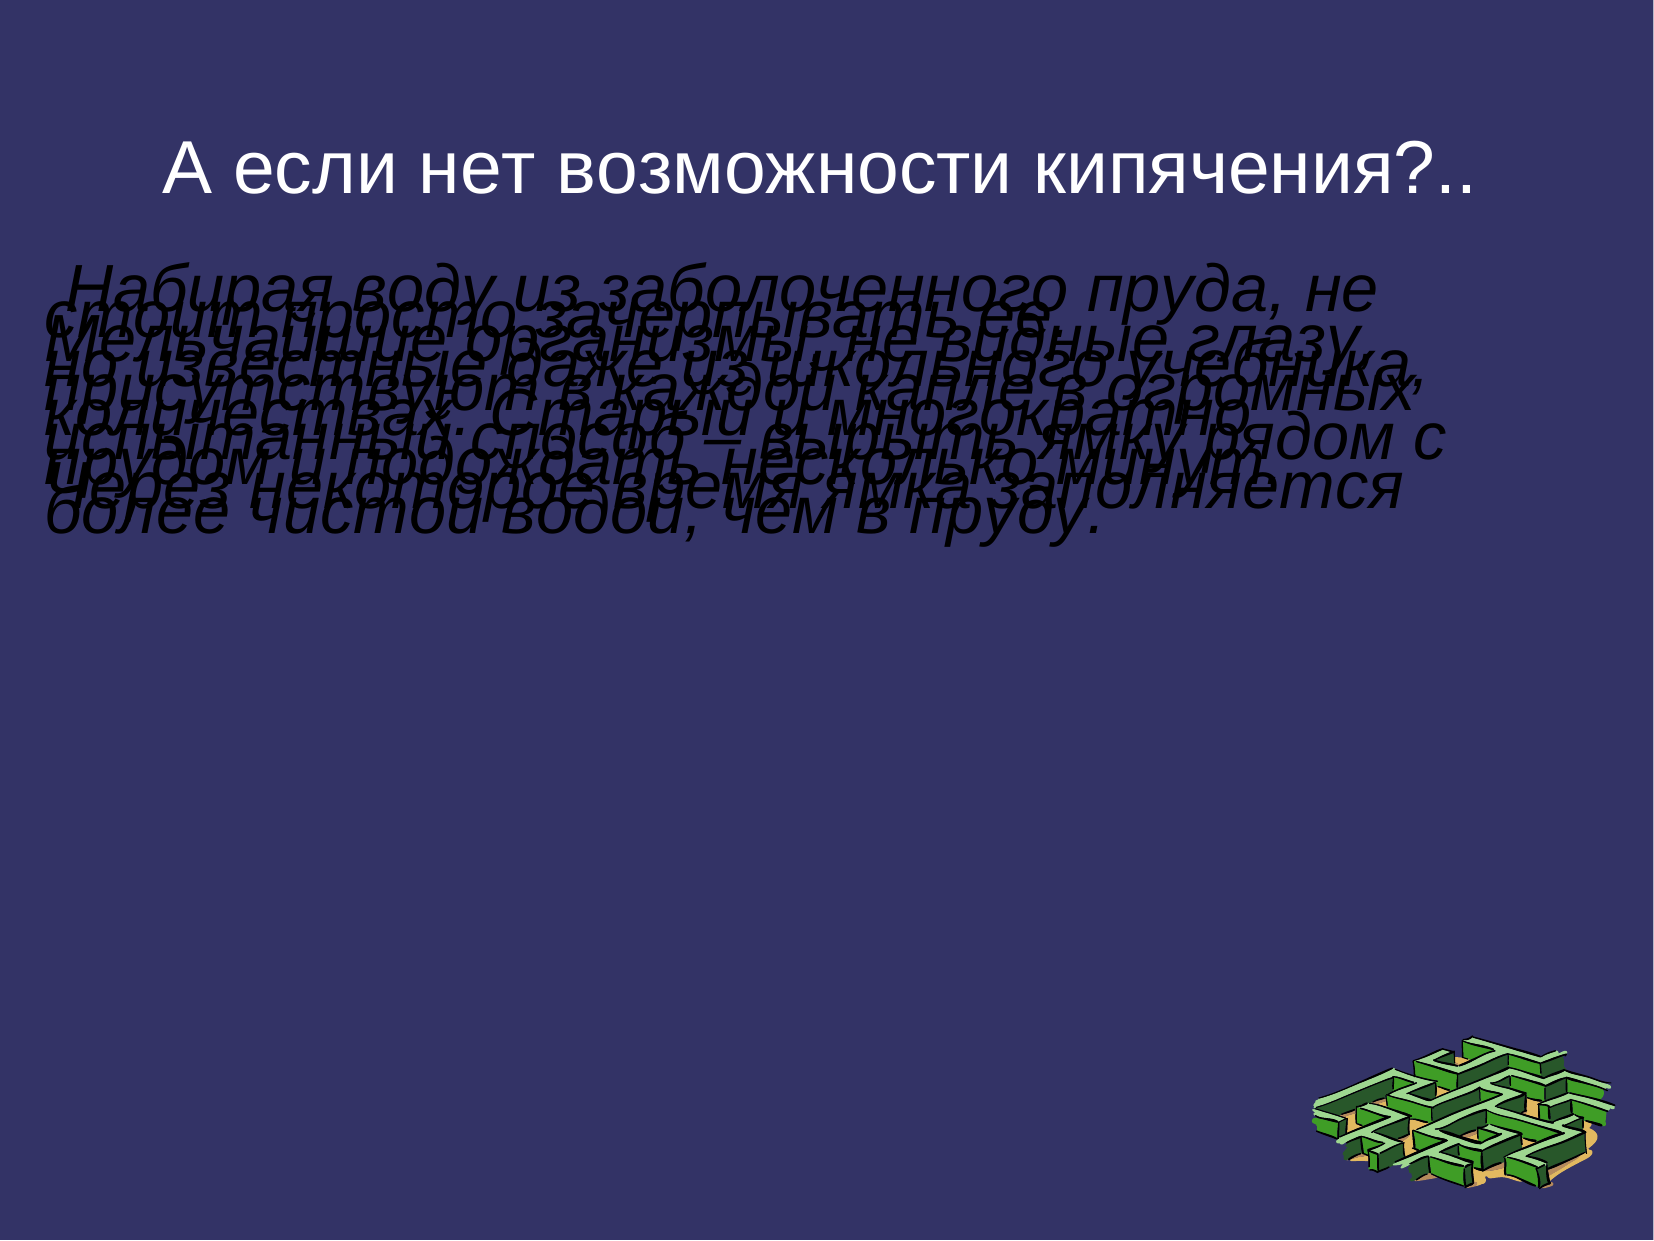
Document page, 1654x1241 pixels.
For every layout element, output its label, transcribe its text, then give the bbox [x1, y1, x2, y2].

text_box А если нет возможности кипячения?.. [147, 118, 1506, 217]
text_box Набирая воду из заболоченного пруда, не стоит просто зачерпывать ее. Мельчайшие организмы, не видные глазу, но известные даже из школьного учебника, присутствуют в каждой капле в огромных количествах. Старый и многократно испытанный способ – вырыть ямку рядом с прудом и подождать несколько минут. Через некоторое время ямка заполняется более чистой водой, чем в пруду. [29, 295, 1477, 1067]
